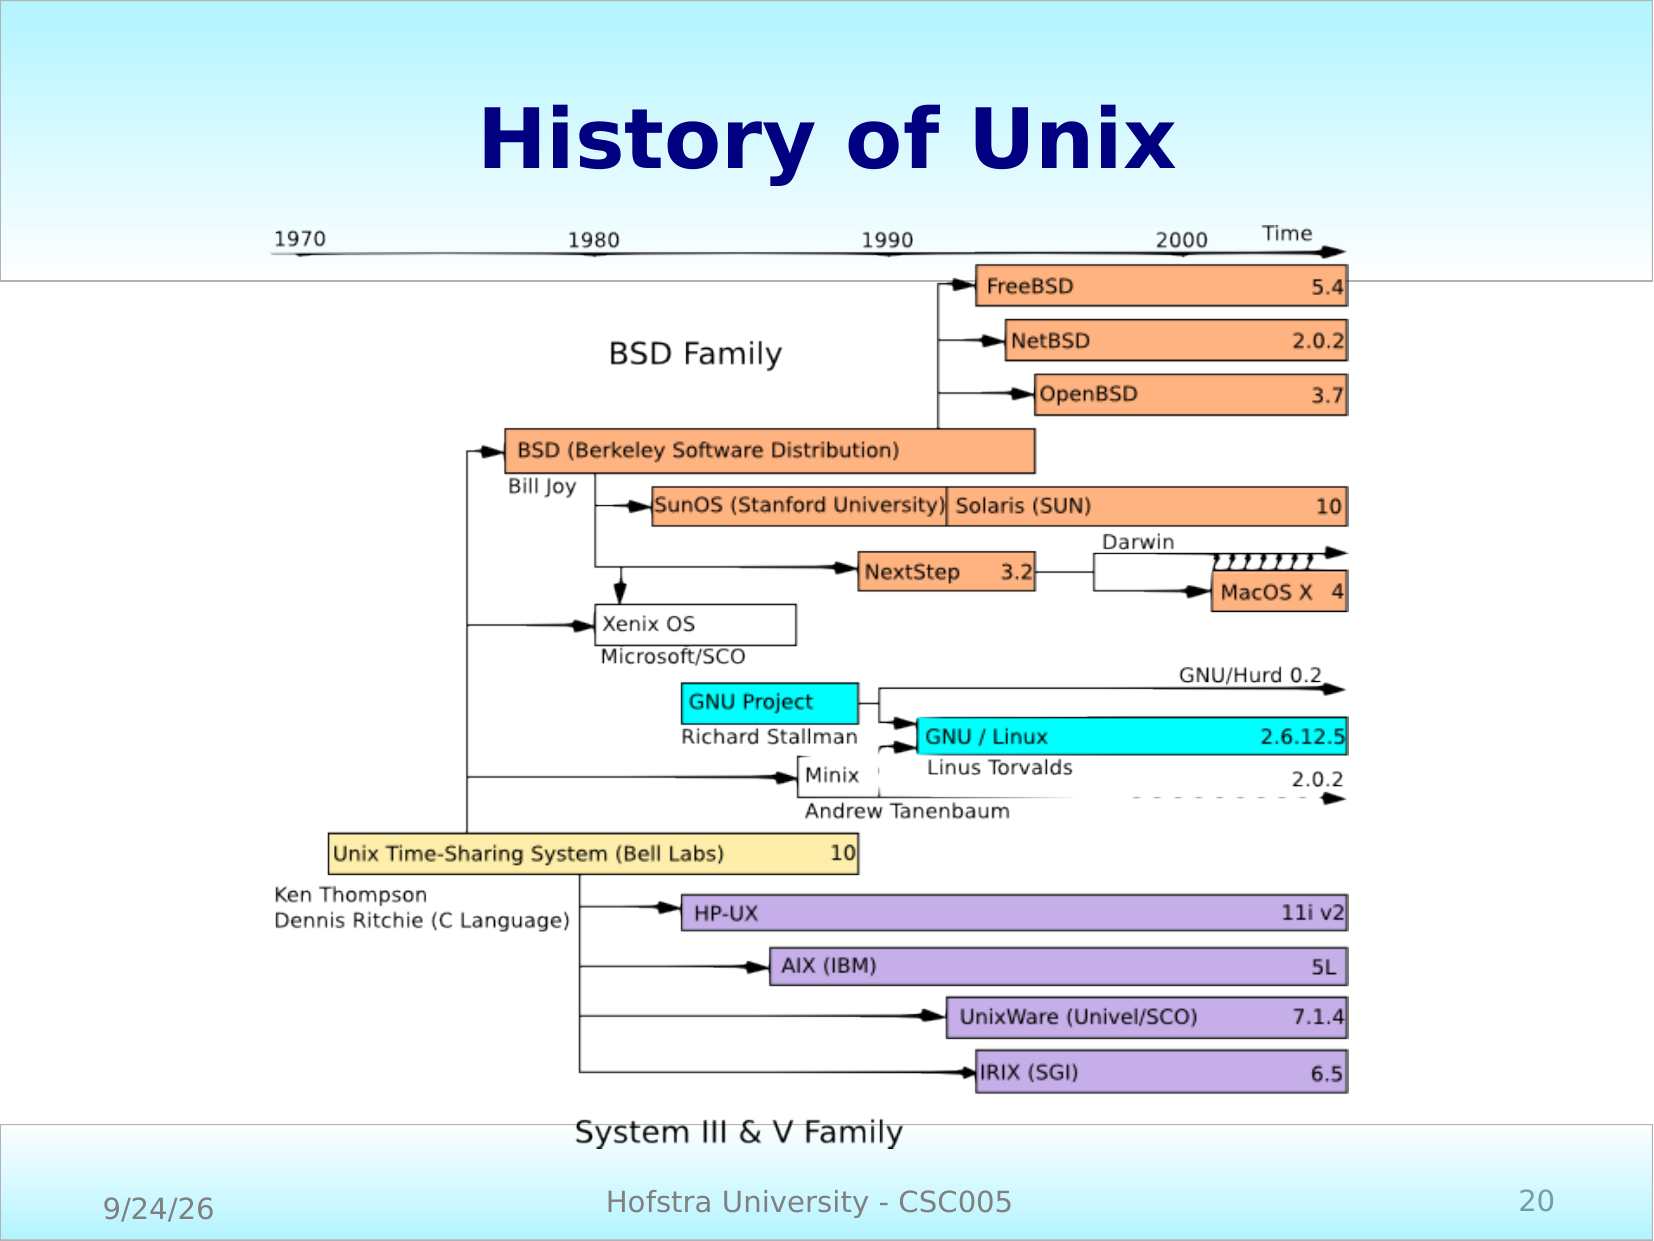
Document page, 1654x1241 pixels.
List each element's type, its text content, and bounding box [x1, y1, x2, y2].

title History of Unix [78, 77, 1576, 203]
picture [269, 225, 1349, 1149]
